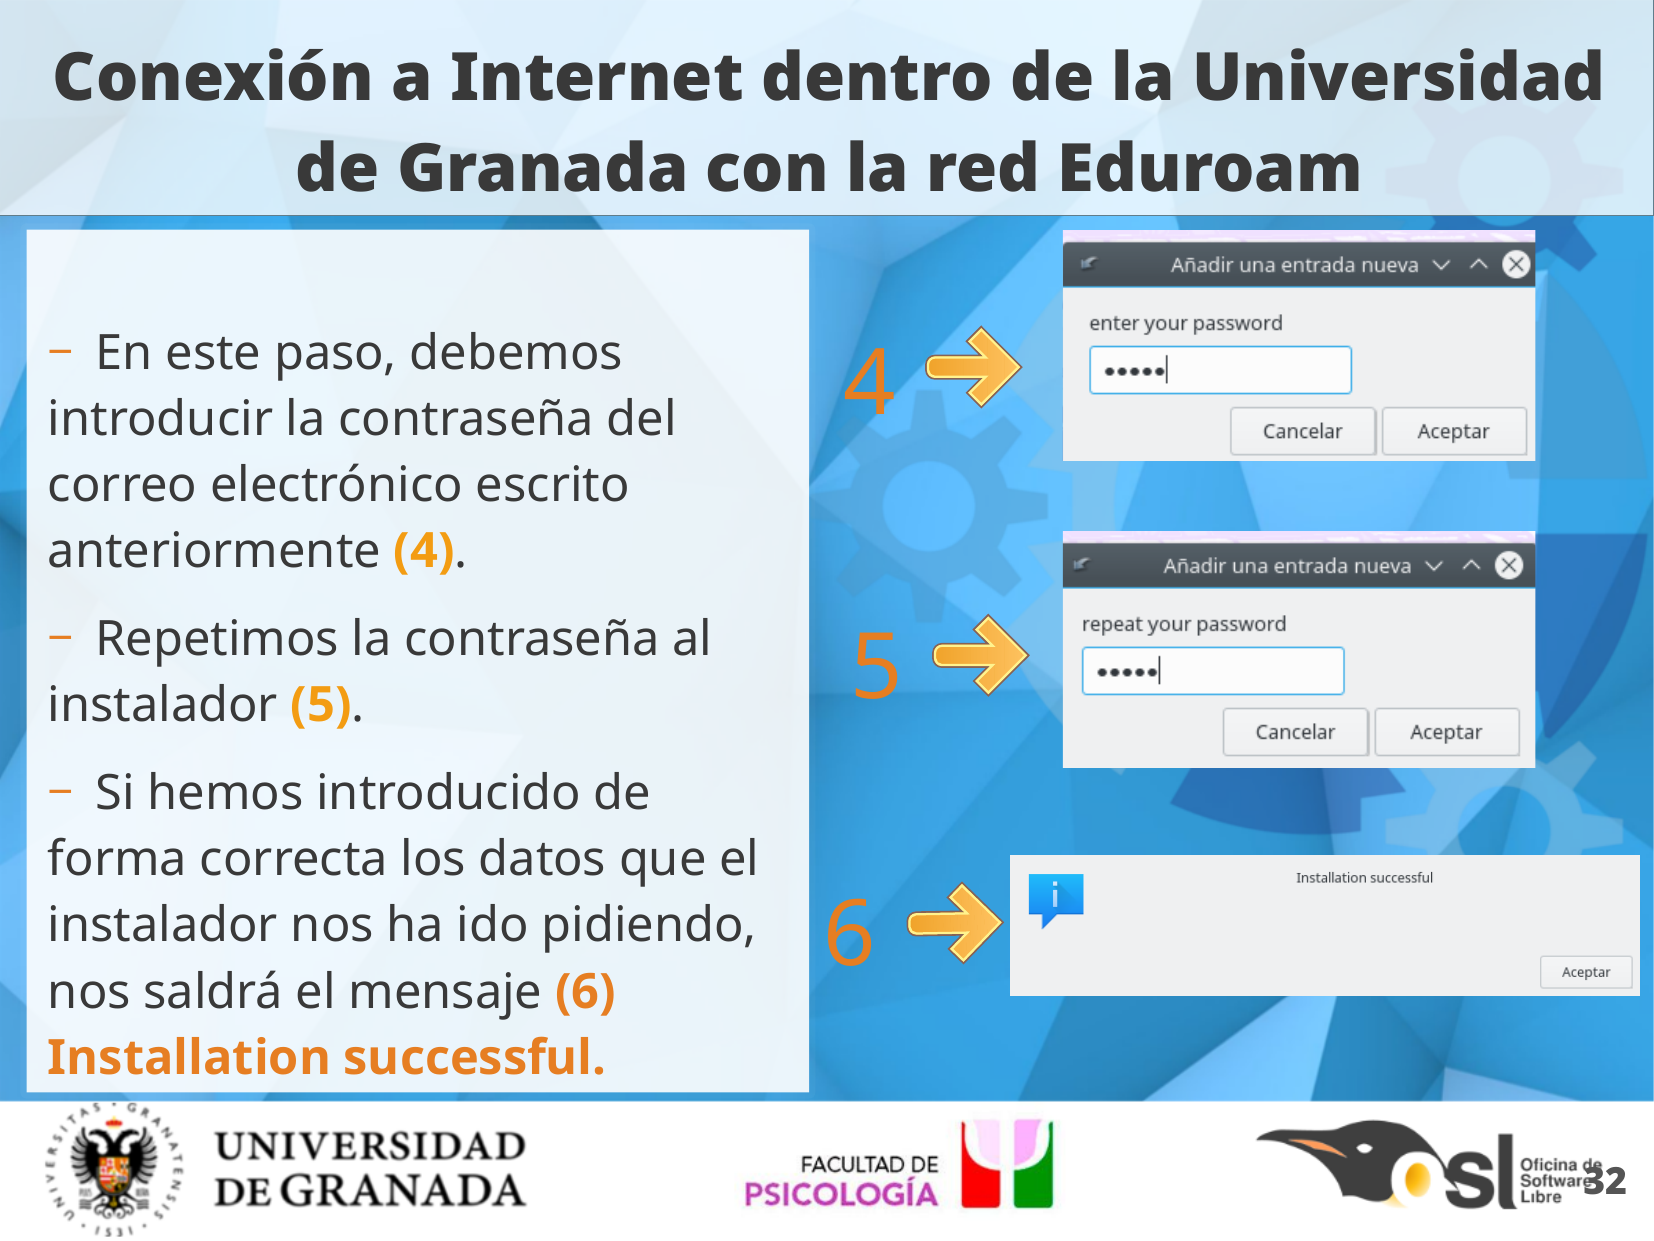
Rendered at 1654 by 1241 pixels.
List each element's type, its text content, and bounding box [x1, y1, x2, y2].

text_box 5 [835, 592, 928, 715]
picture [0, 216, 1654, 1241]
text_box 4 [828, 308, 921, 431]
text_box 6 [809, 860, 901, 982]
title Conexión a Internet dentro de la Universidad de Granada con la red Eduroam [26, 24, 1634, 216]
list En este paso, debemos introducir la contraseña del correo electrónico escrito anteriormente (4). Repetimos la contraseña al instalador (5). Si hemos introducido de forma correcta los datos que el instalador nos ha ido pidiendo, nos saldrá el mensaje (6) Installation successful. [26, 229, 810, 1093]
